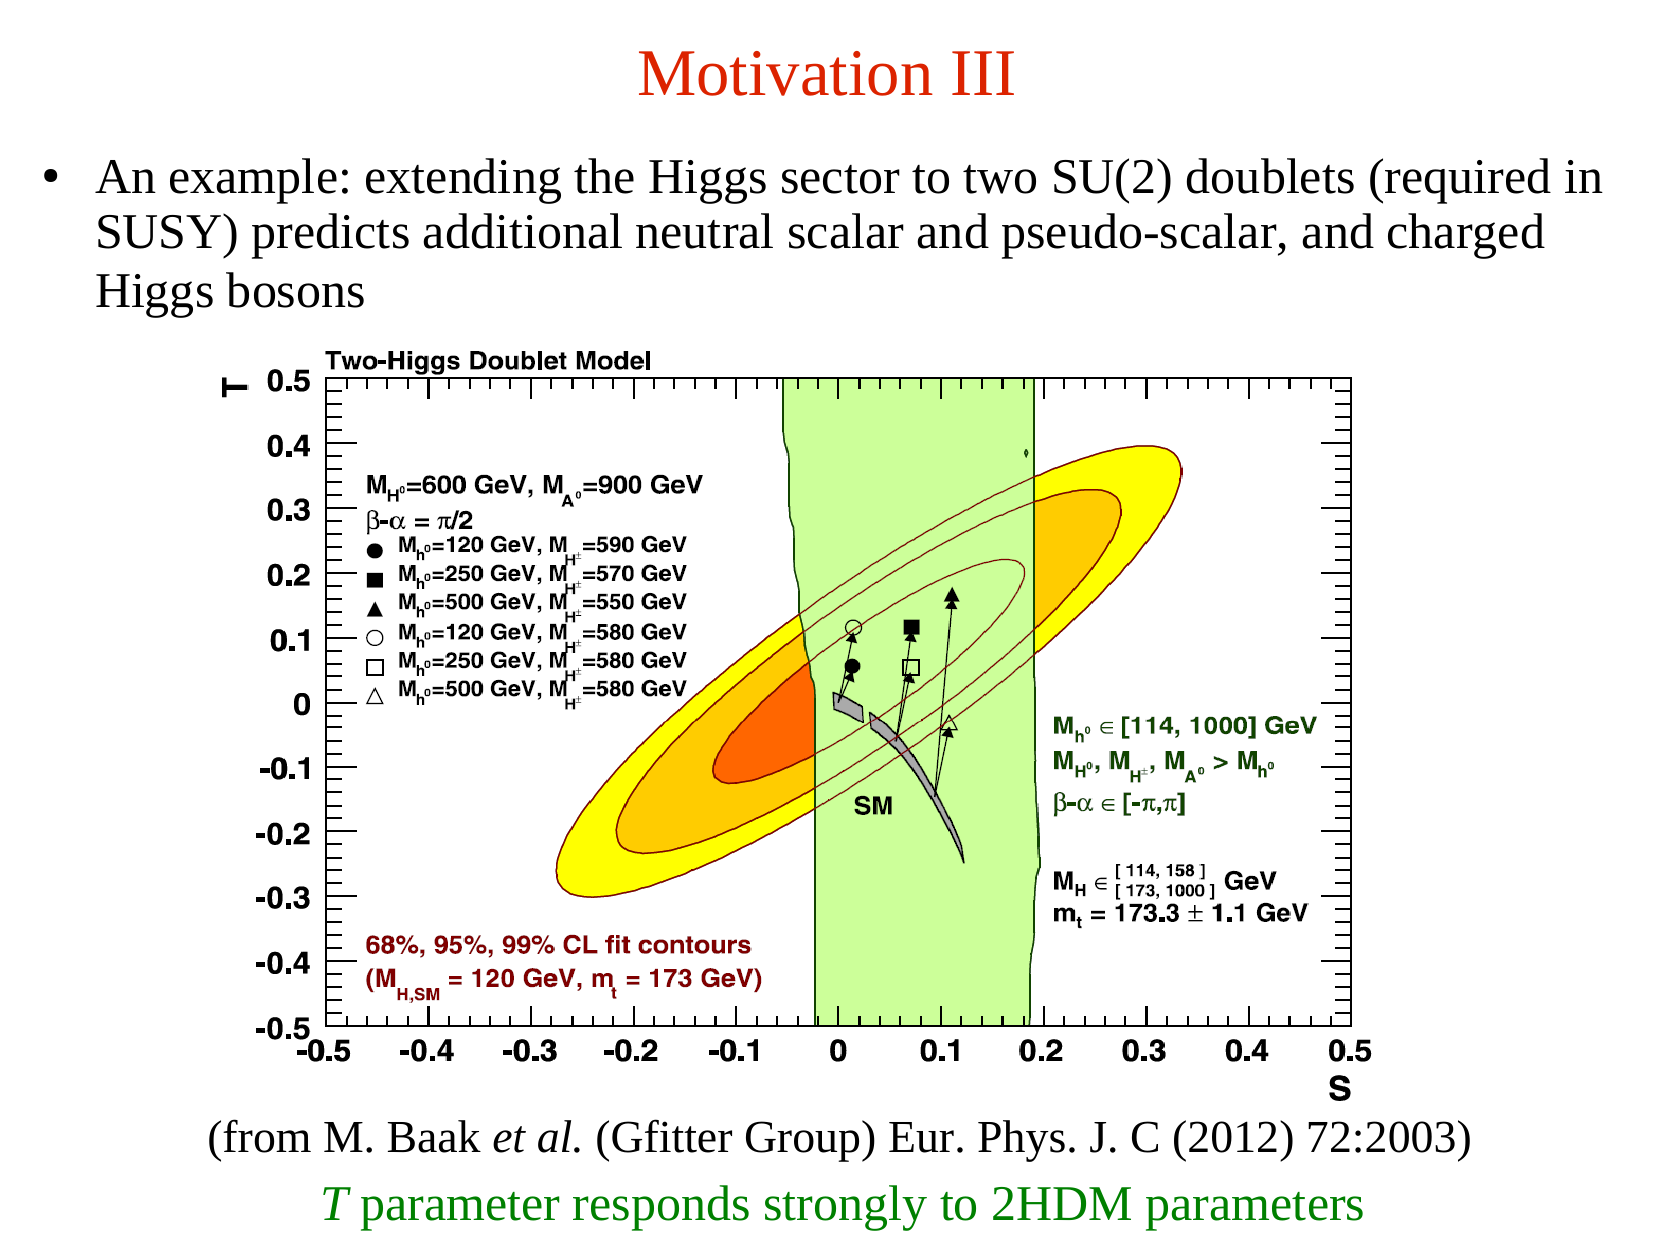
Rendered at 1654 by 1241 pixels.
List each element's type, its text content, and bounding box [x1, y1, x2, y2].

text_box T parameter responds strongly to 2HDM parameters [307, 1175, 1365, 1241]
title Motivation III [121, 0, 1534, 150]
text_box (from M. Baak et al. (Gfitter Group) Eur. Phys. J. C (2012) 72:2003) [207, 1111, 1469, 1163]
list An example: extending the Higgs sector to two SU(2) doublets (required in SUSY) predicts additional neutral scalar and pseudo-scalar, and charged Higgs bosons [24, 149, 1645, 1079]
picture [213, 335, 1380, 1109]
